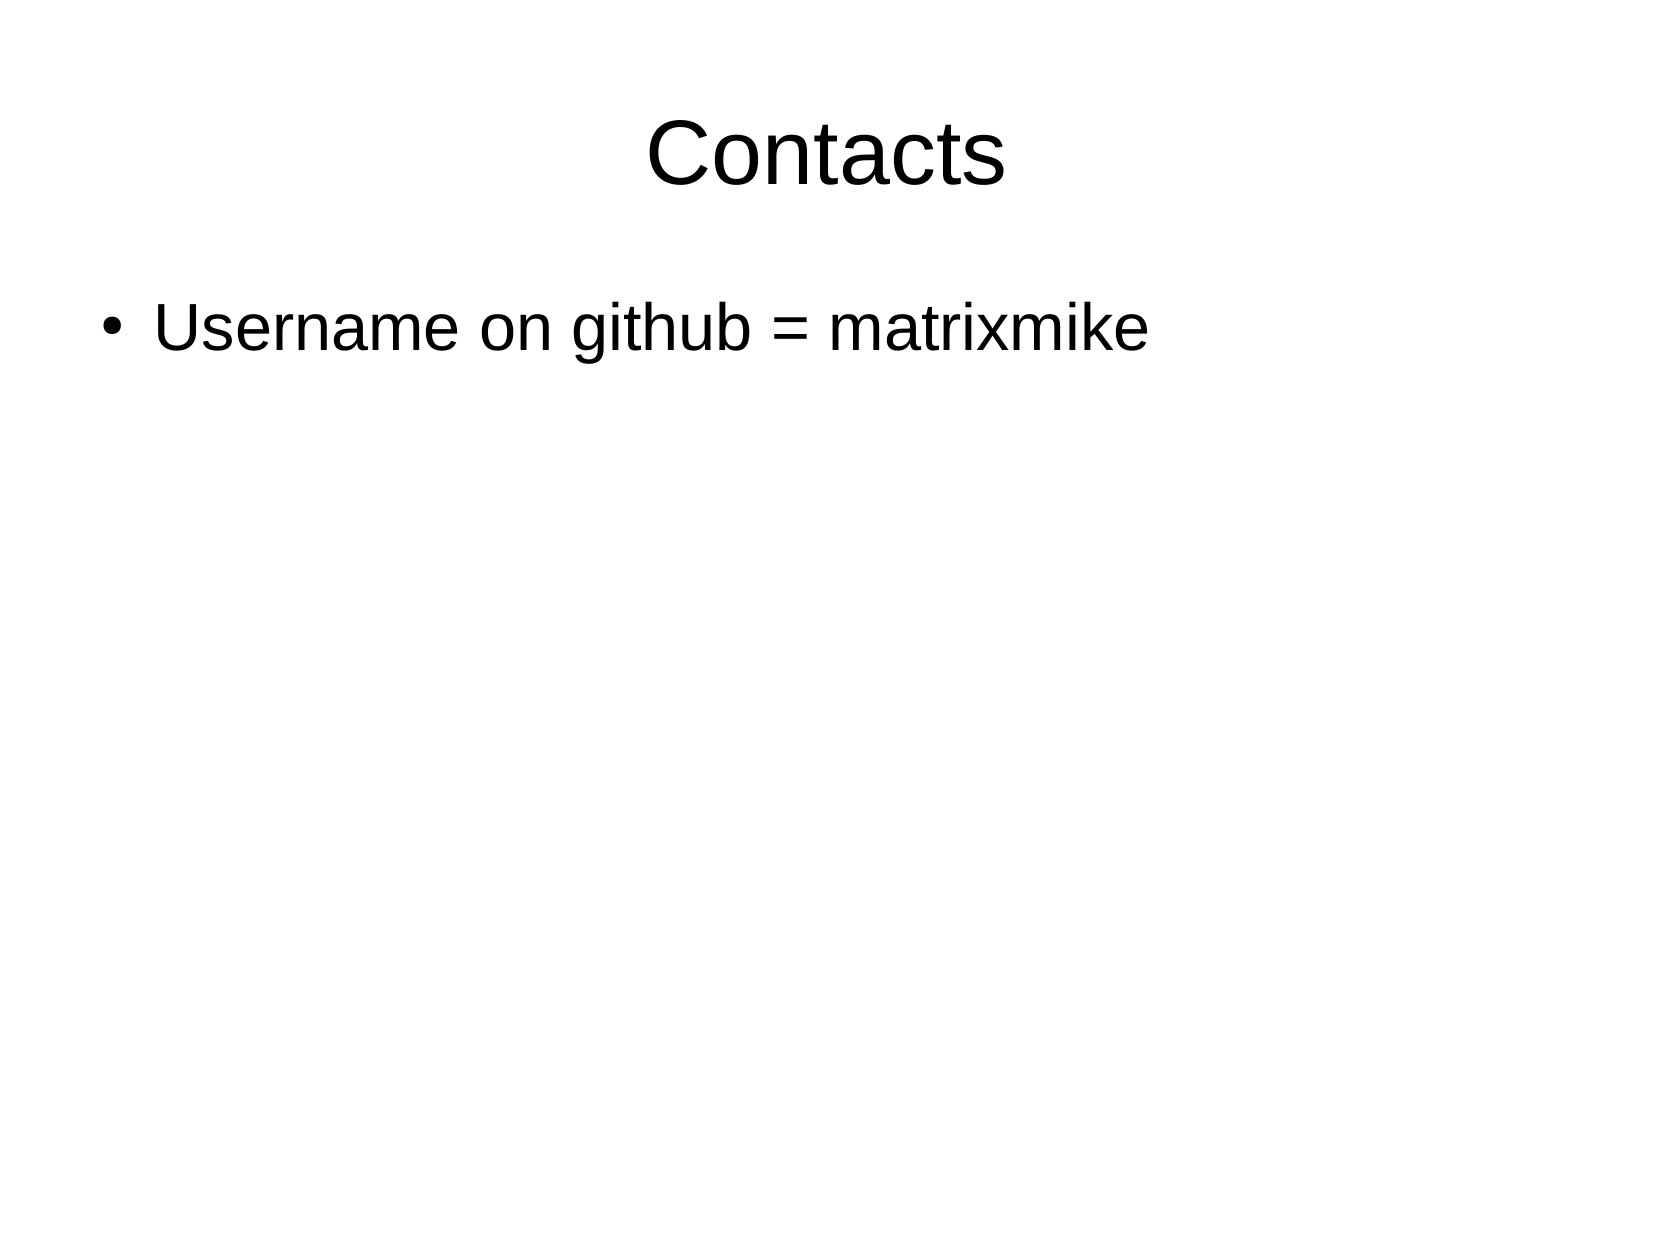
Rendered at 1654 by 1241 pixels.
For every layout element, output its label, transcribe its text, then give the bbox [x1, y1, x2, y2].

list Username on github = matrixmike [82, 290, 1571, 1010]
title Contacts [82, 49, 1571, 257]
